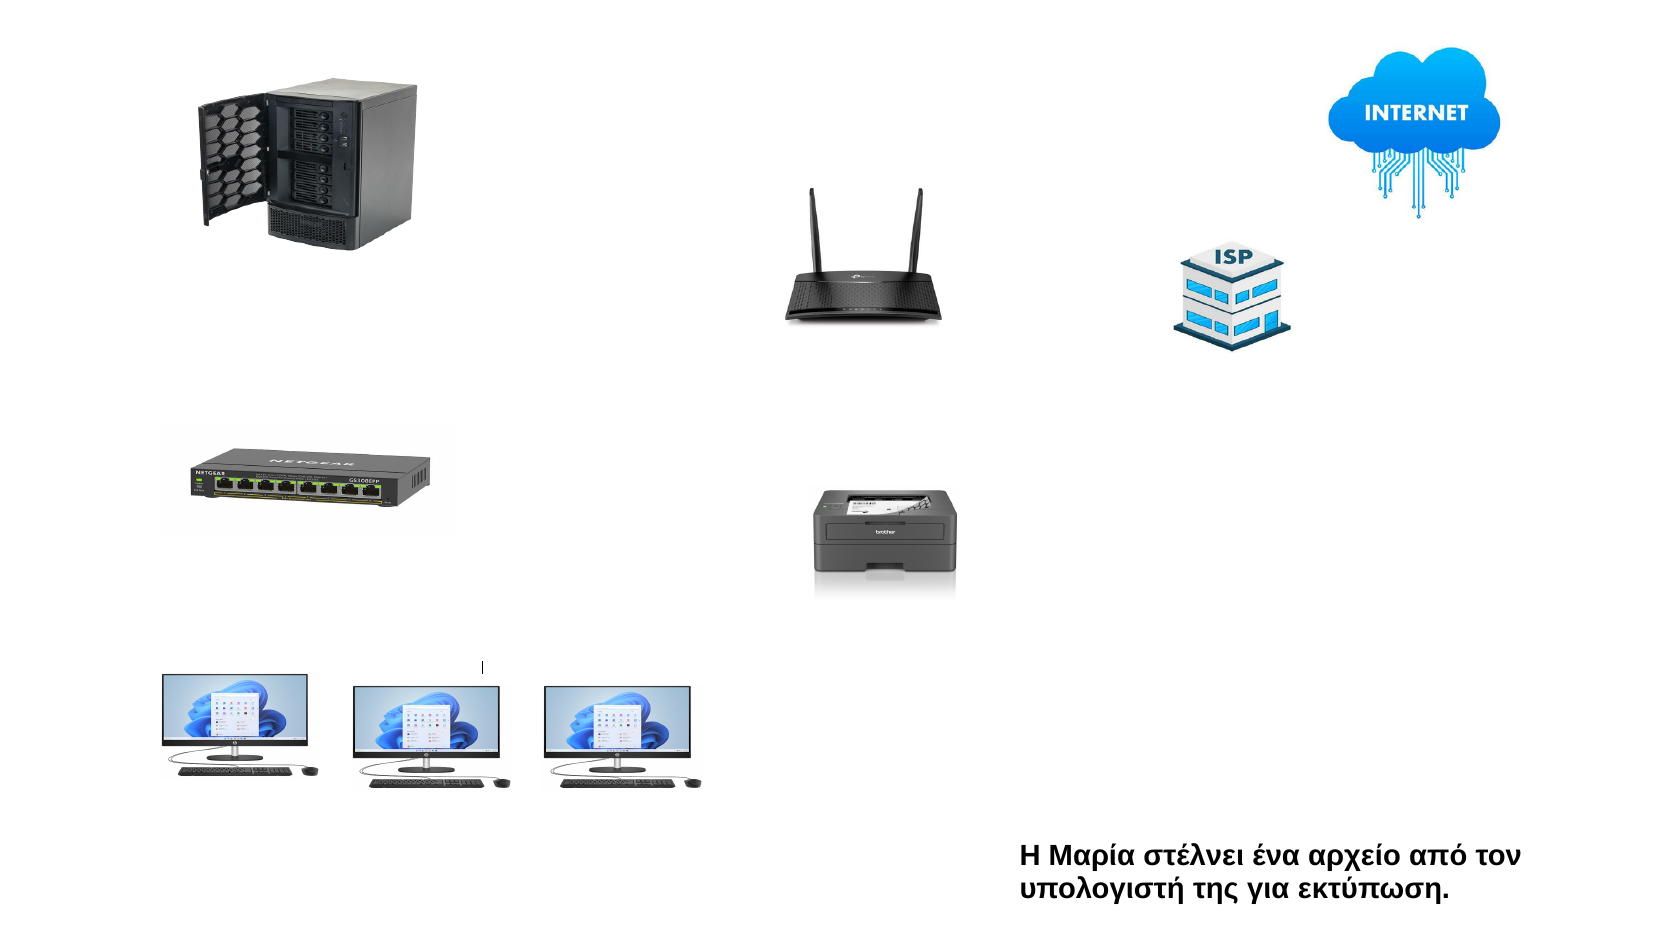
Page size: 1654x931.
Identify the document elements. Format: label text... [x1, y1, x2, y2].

picture [1173, 236, 1295, 355]
picture [188, 70, 424, 261]
picture [350, 684, 513, 792]
picture [765, 177, 954, 335]
picture [806, 484, 958, 602]
picture [1325, 35, 1512, 231]
picture [159, 672, 321, 780]
text_box Η Μαρία στέλνει ένα αρχείο από τον υπολογιστή της για εκτύπωση. [1004, 831, 1654, 913]
picture [159, 425, 454, 538]
picture [541, 684, 704, 792]
